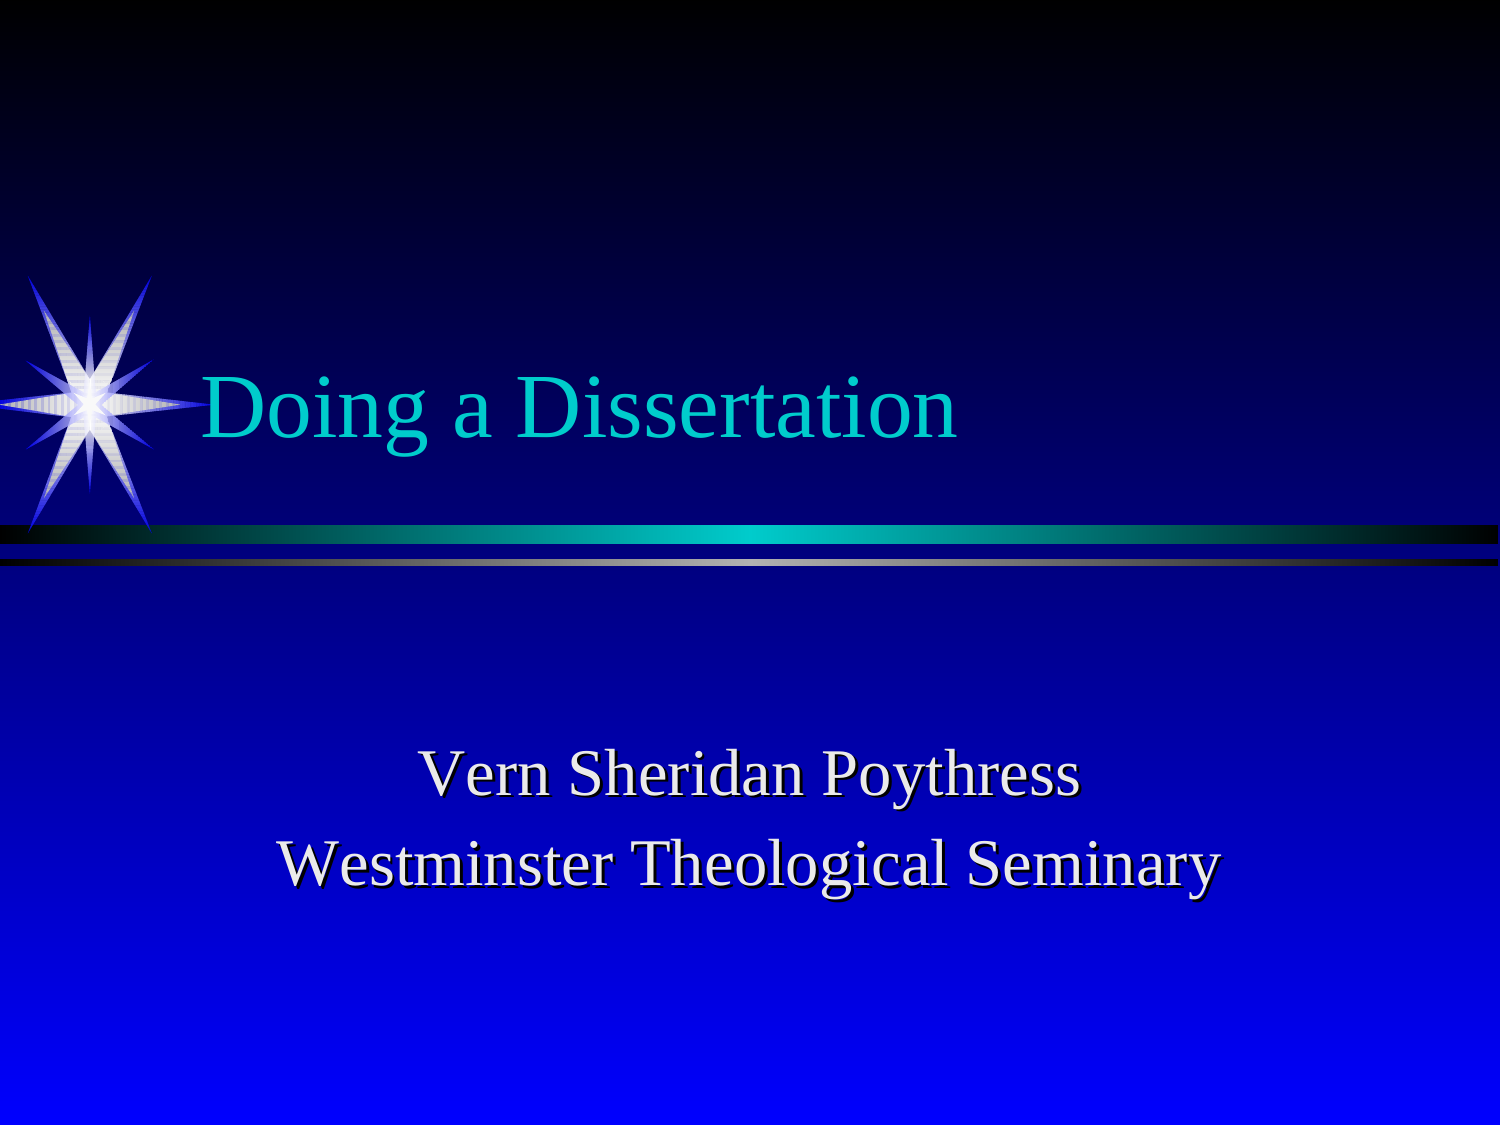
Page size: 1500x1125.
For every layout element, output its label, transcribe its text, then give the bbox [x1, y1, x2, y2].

subtitle Vern Sheridan Poythress Westminster Theological Seminary [75, 637, 1425, 999]
title Doing a Dissertation [200, 312, 1476, 501]
